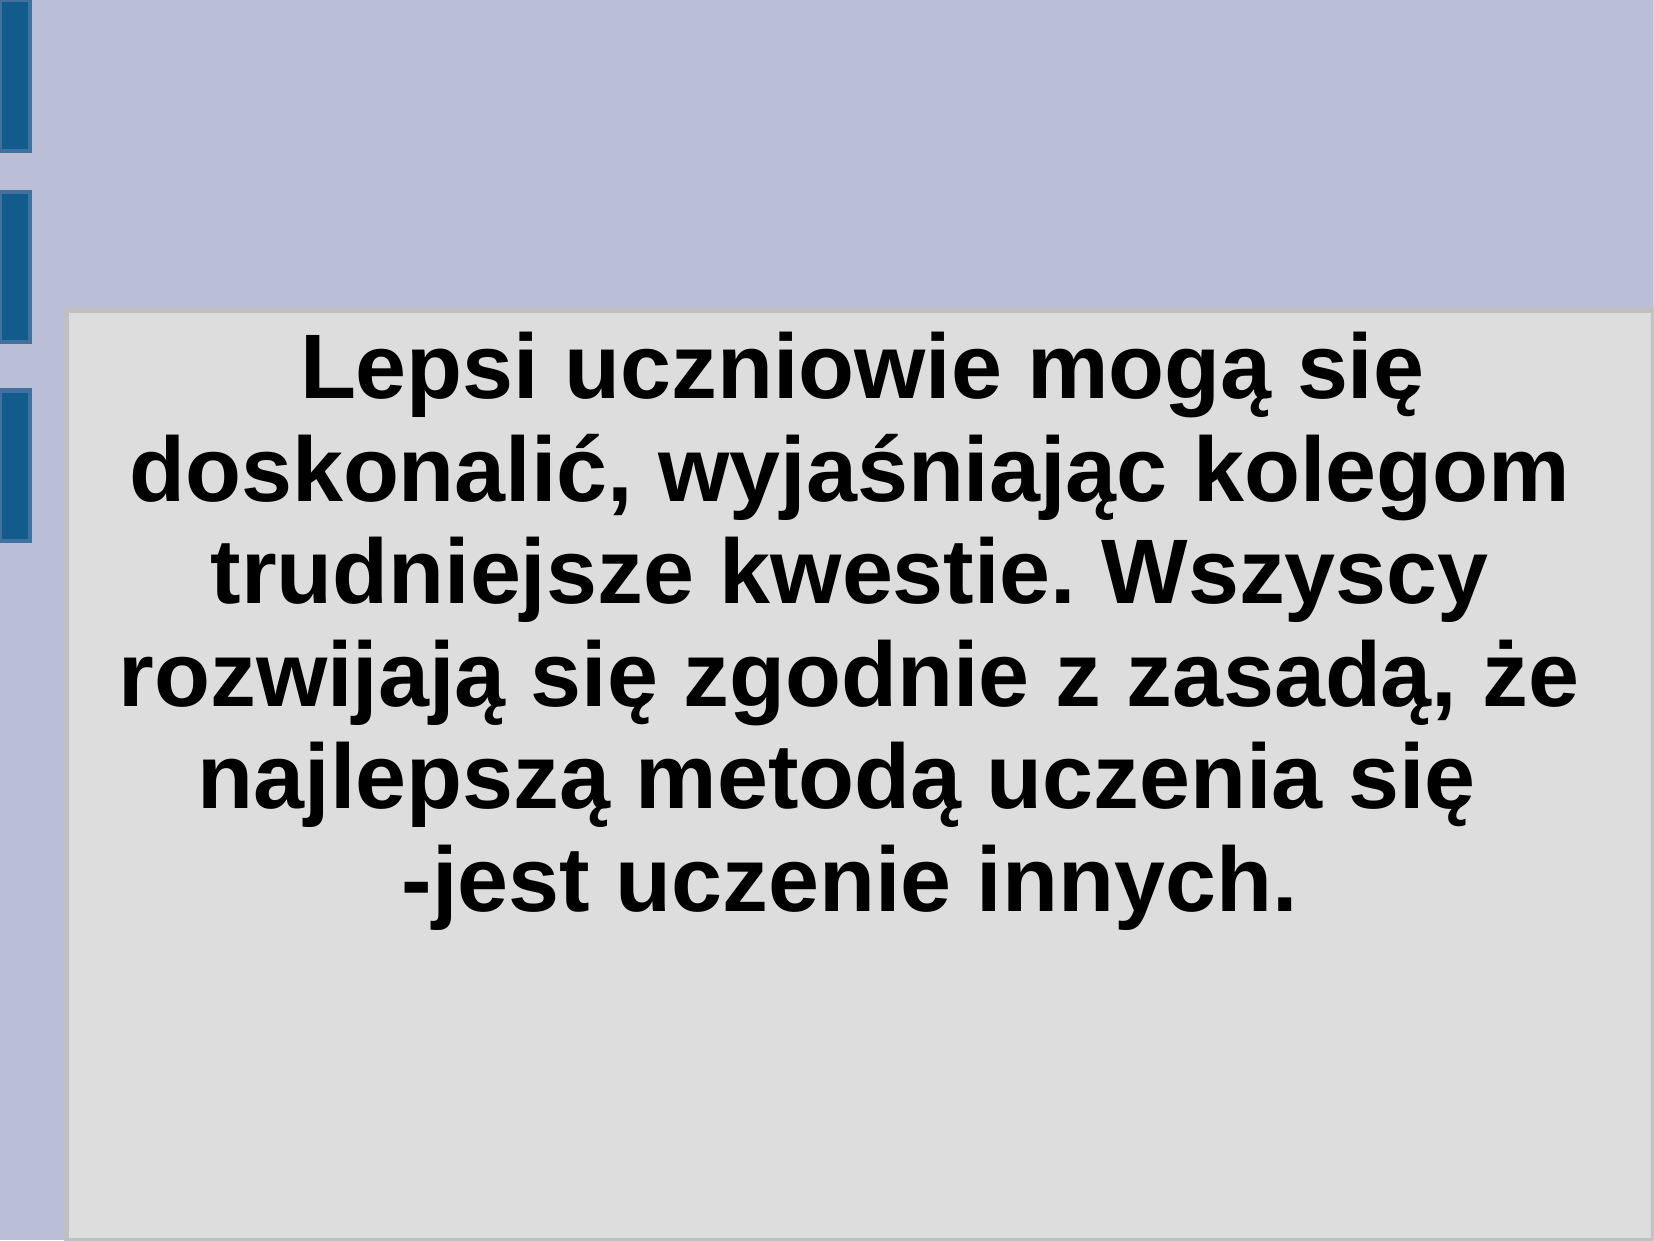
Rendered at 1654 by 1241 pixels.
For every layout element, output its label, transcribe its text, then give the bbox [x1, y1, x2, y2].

title Lepsi uczniowie mogą się doskonalić, wyjaśniając kolegom trudniejsze kwestie. Wszyscy rozwijają się zgodnie z zasadą, że najlepszą metodą uczenia się -jest uczenie innych. [106, 110, 1595, 1034]
